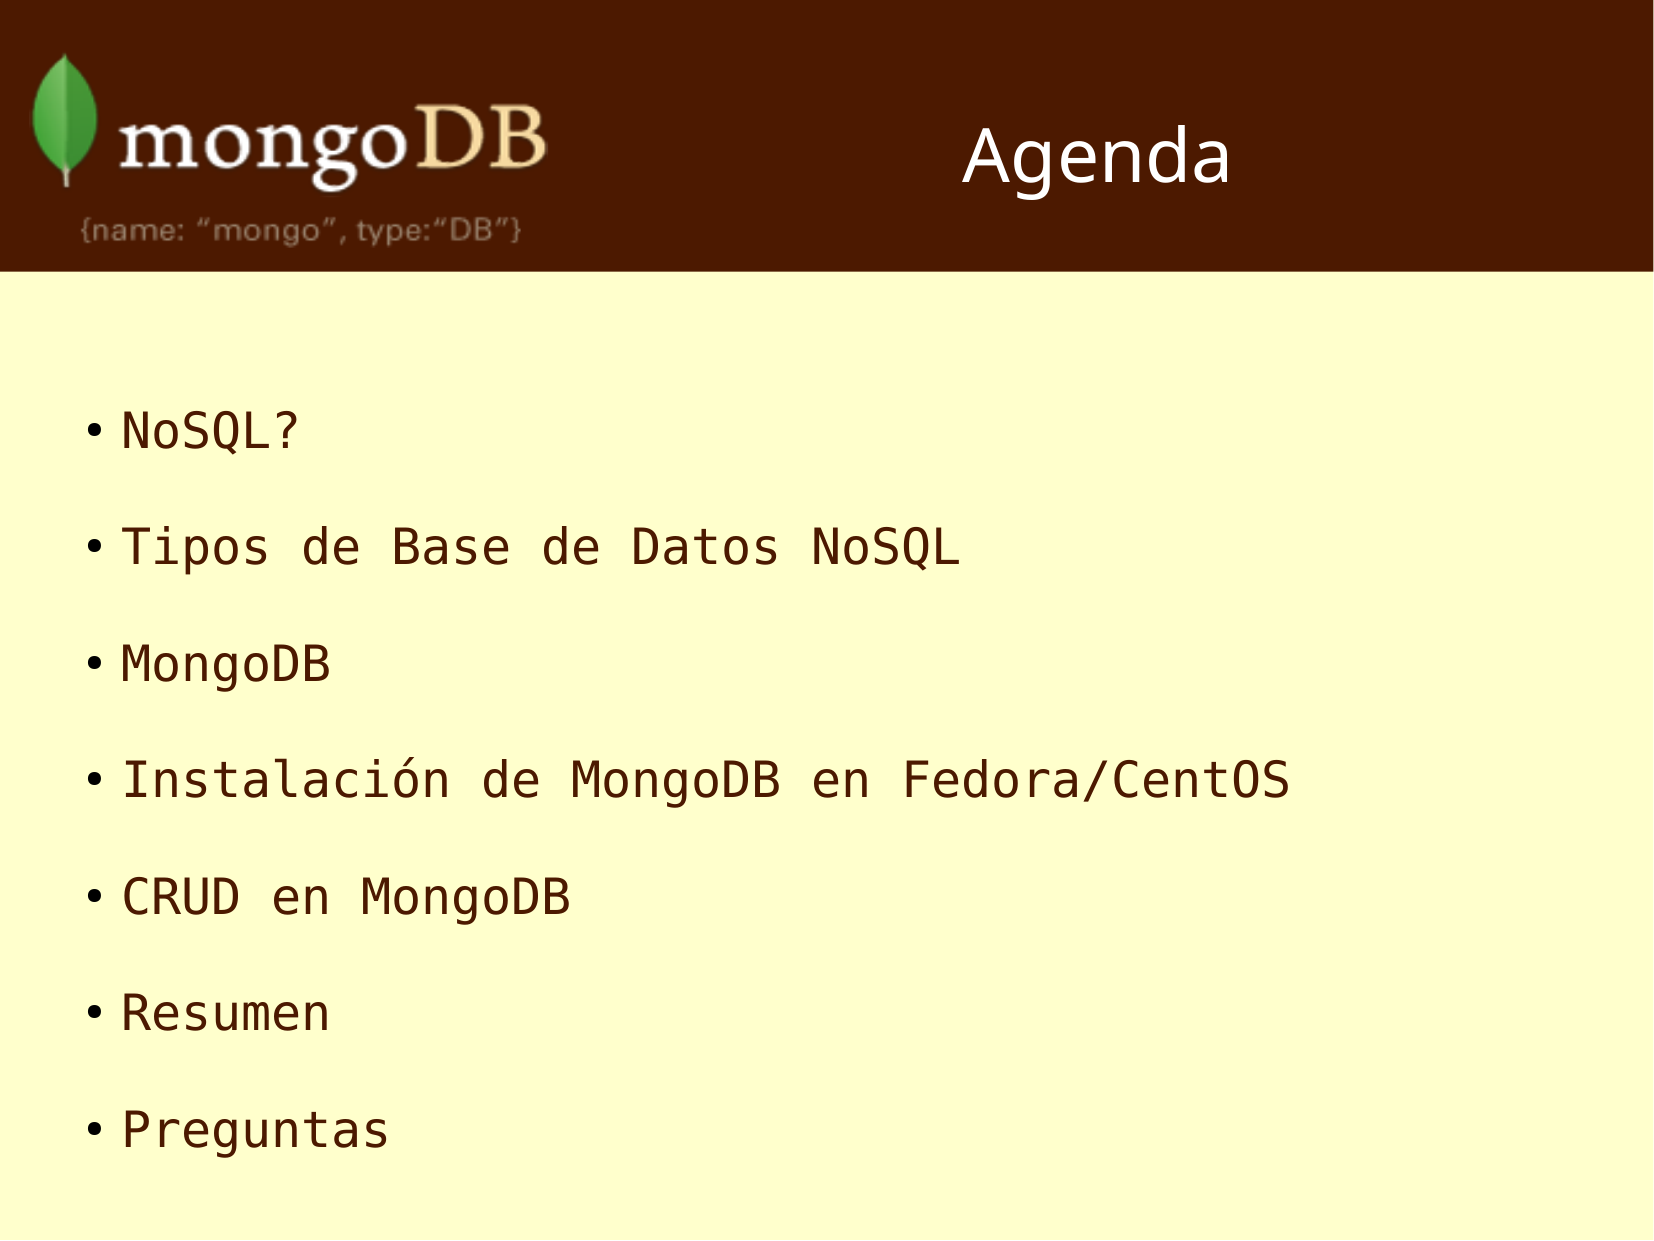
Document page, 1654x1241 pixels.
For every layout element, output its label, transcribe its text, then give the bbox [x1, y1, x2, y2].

title Agenda [625, 49, 1571, 257]
text_box [0, 0, 1654, 272]
picture [23, 47, 558, 255]
text_box NoSQL? Tipos de Base de Datos NoSQL MongoDB Instalación de MongoDB en Fedora/CentOS CRUD en MongoDB Resumen Preguntas [70, 336, 1583, 1109]
